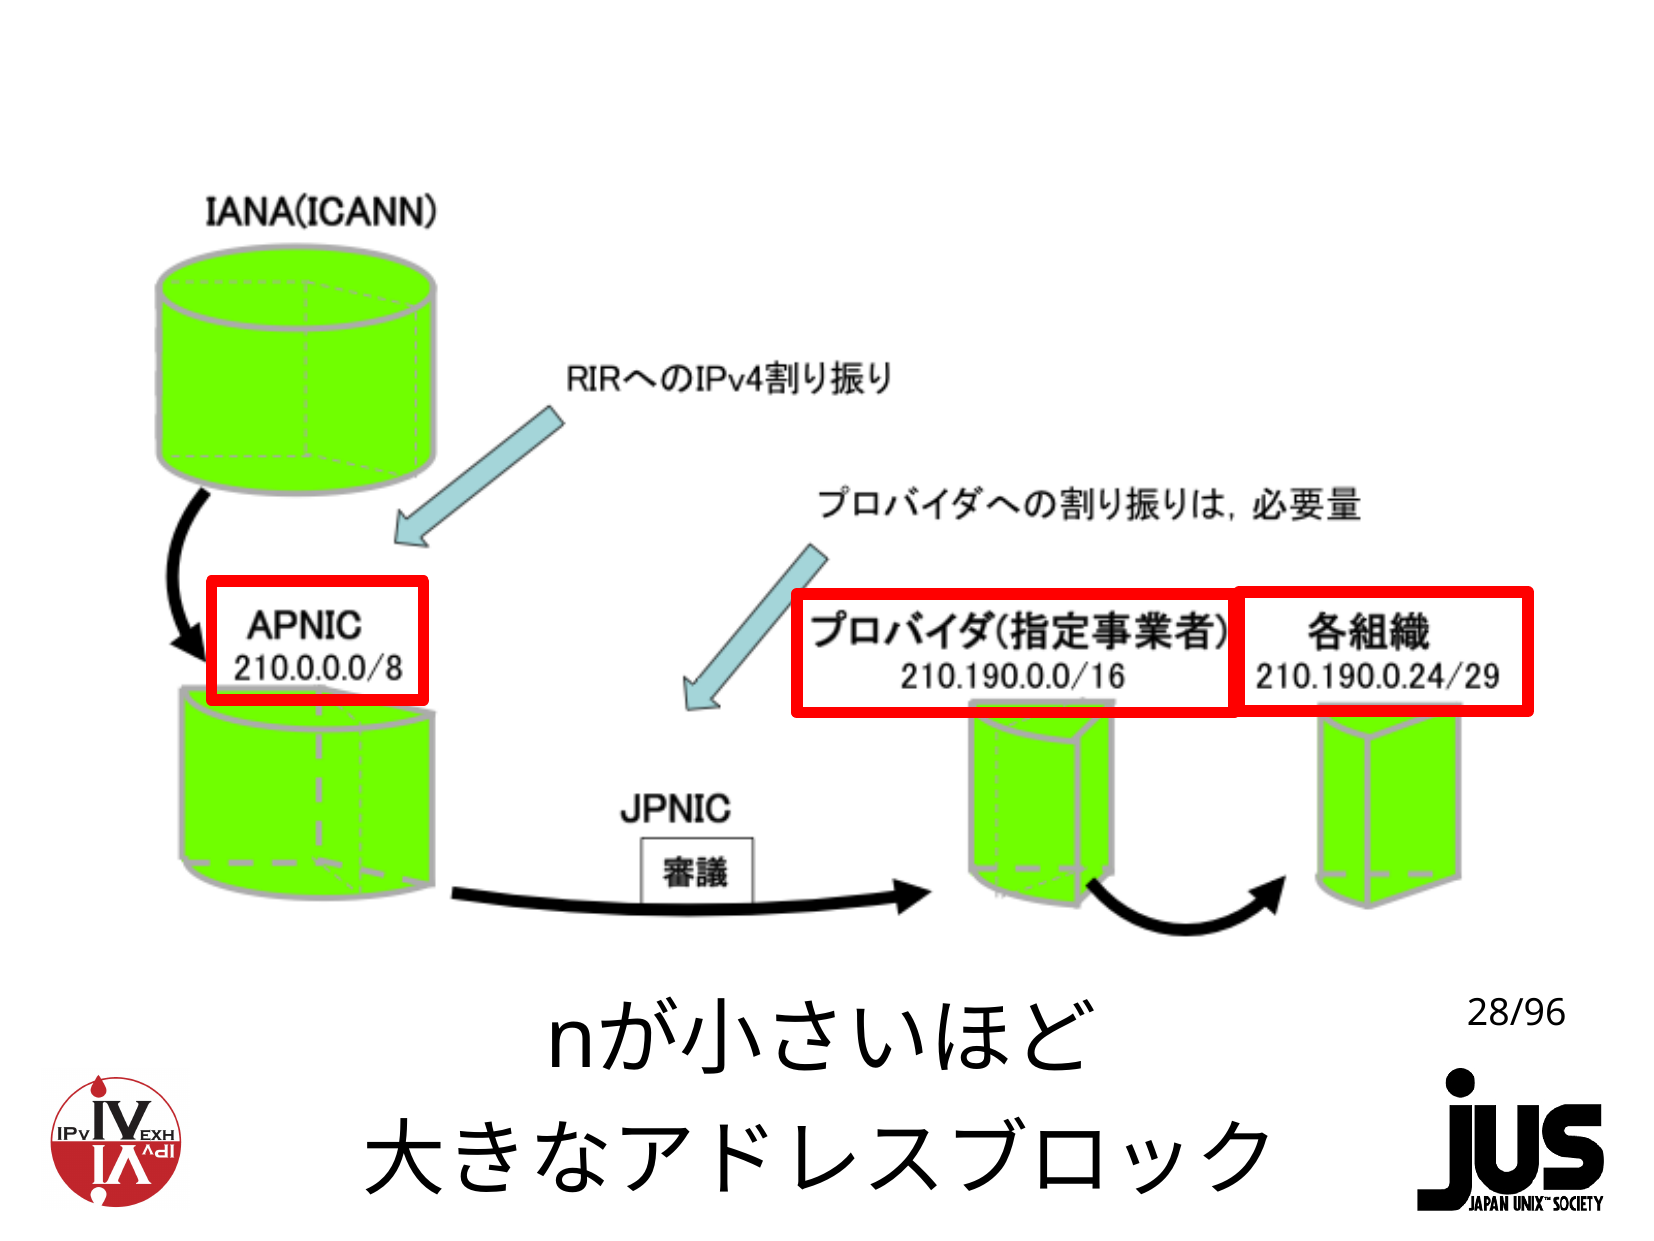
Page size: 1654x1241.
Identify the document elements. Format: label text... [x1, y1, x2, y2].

text_box 28/96 [1452, 978, 1595, 1034]
picture [41, 1068, 190, 1210]
subtitle nが小さいほど 大きなアドレスブロック [76, 1001, 1565, 1182]
picture [1417, 1068, 1604, 1211]
picture [1245, 598, 1522, 705]
picture [118, 177, 1522, 945]
picture [803, 600, 1228, 707]
